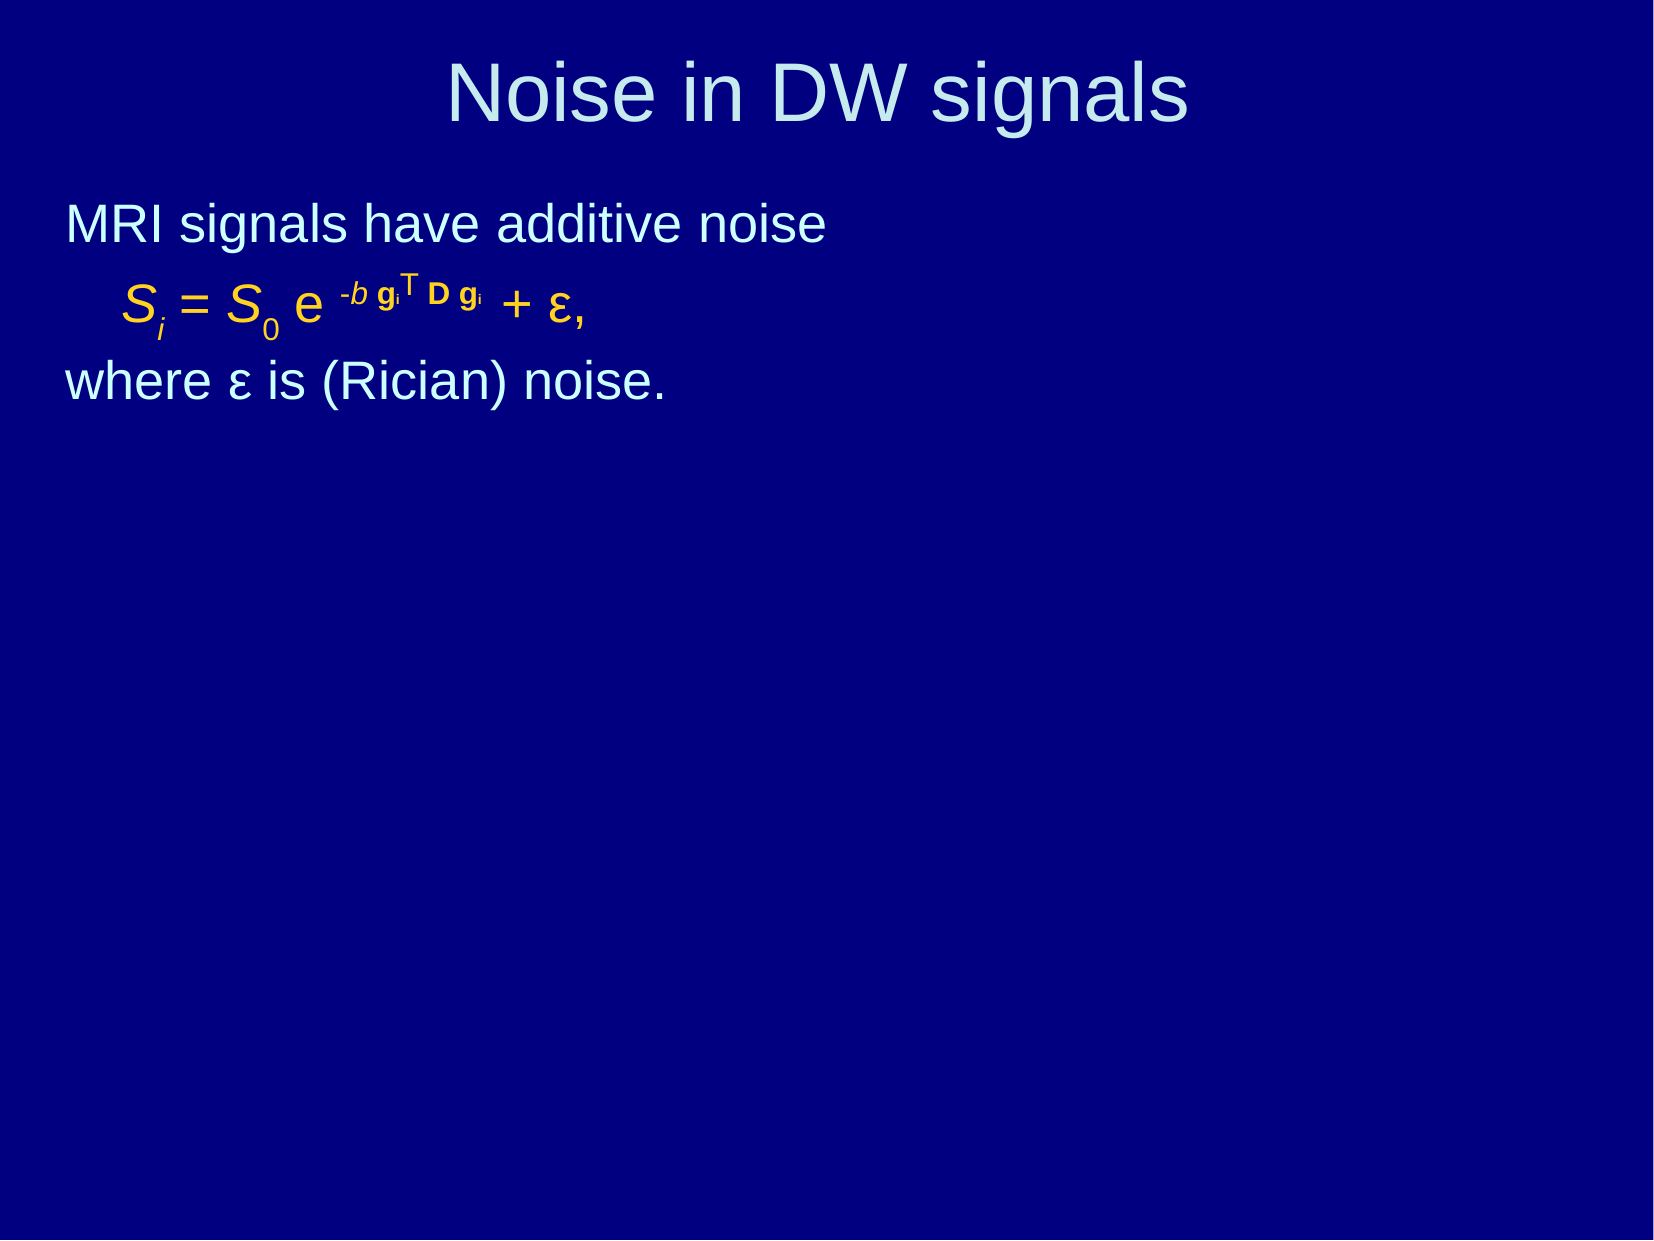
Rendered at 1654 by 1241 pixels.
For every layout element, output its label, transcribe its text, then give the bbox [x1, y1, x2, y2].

title Noise in DW signals [0, 12, 1636, 163]
text_box Si = S0 e -b giT D gi + ε, [106, 264, 603, 342]
text_box MRI signals have additive noise [50, 171, 844, 262]
text_box where ε is (Rician) noise. [50, 342, 684, 419]
